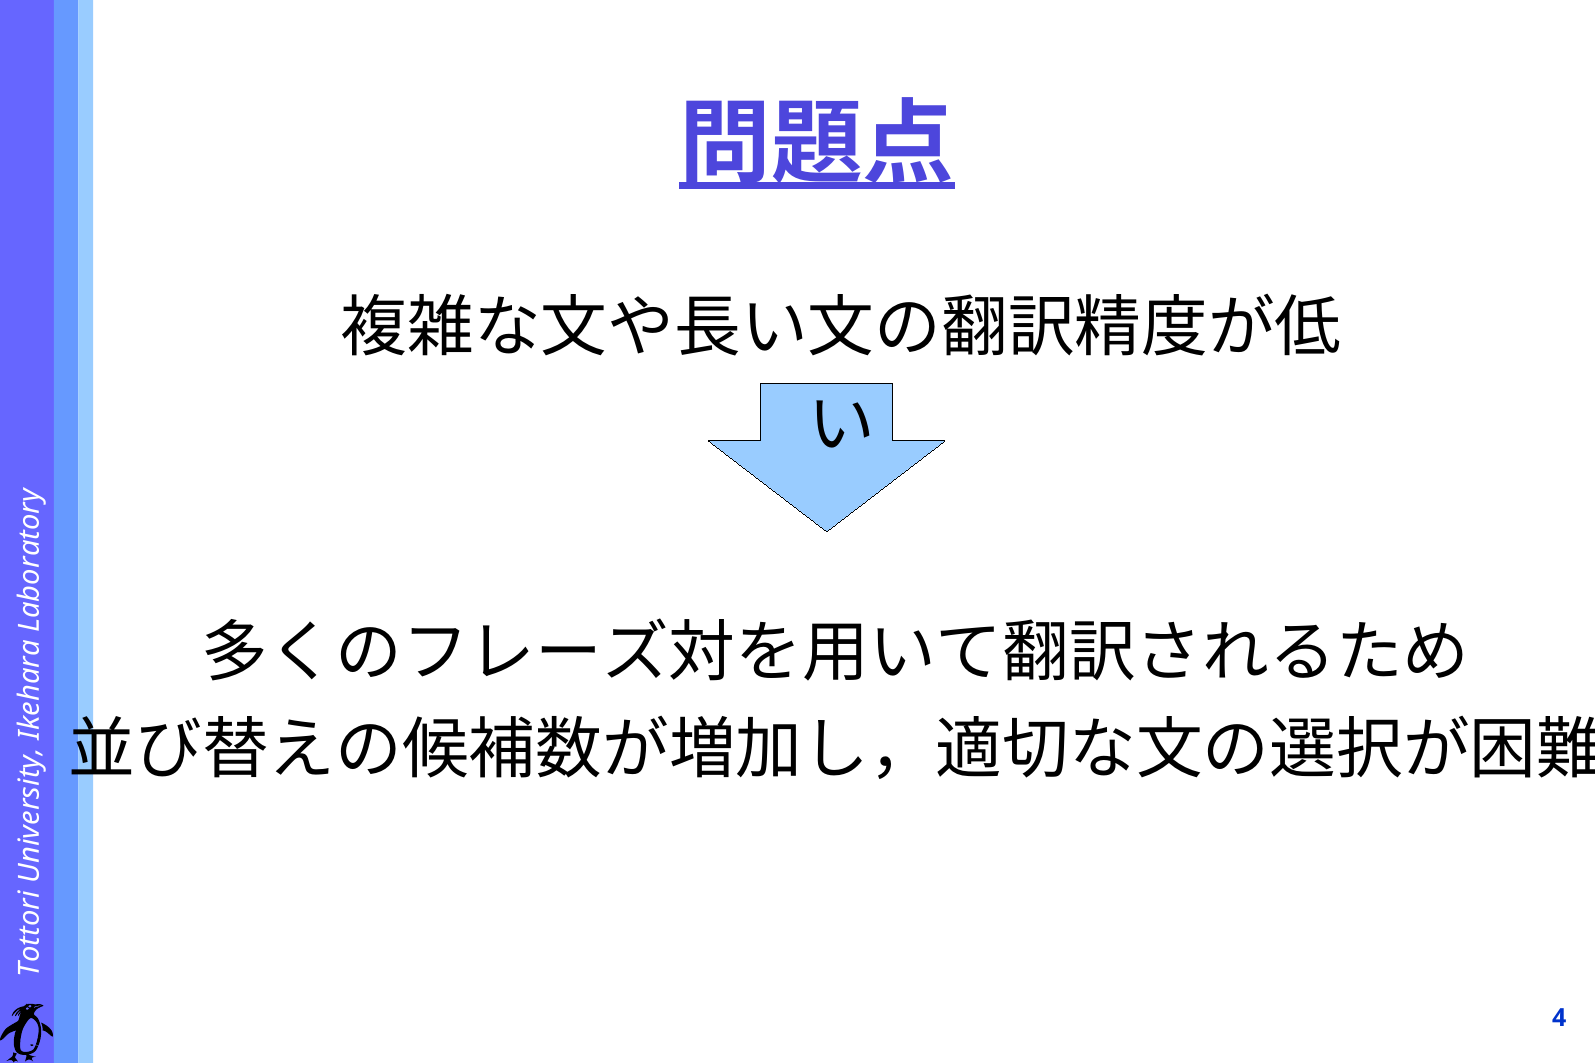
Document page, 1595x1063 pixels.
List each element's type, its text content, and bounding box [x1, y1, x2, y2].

text_box 複雑な文や長い文の翻訳精度が低い [295, 265, 1388, 348]
title 問題点 [92, 24, 1542, 247]
text_box 多くのフレーズ対を用いて翻訳されるため 並び替えの候補数が増加し，適切な文の選択が困難 [48, 590, 1595, 768]
text_box [708, 383, 945, 532]
